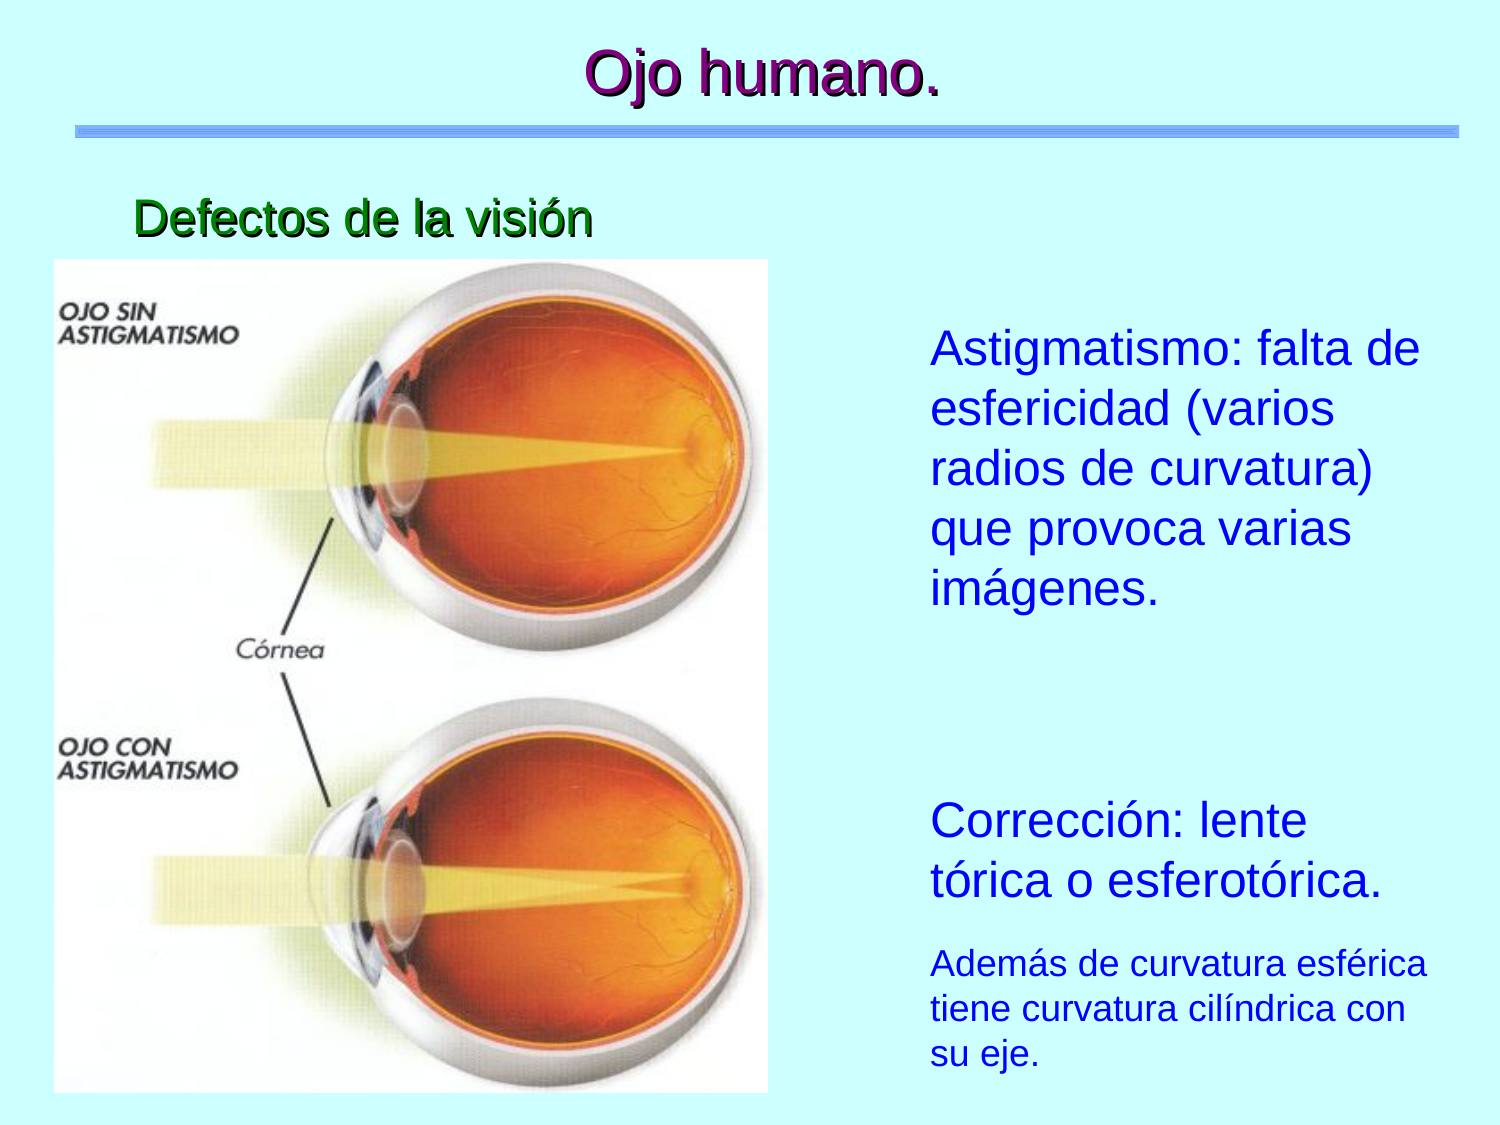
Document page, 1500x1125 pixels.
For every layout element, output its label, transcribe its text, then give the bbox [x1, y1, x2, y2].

text_box [75, 125, 1460, 138]
text_box Ojo humano. [50, 23, 1476, 114]
text_box Defectos de la visión [70, 177, 768, 259]
picture [54, 259, 768, 1093]
text_box Corrección: lente tórica o esferotórica. Además de curvatura esférica tiene curvatura cilíndrica con su eje. [915, 780, 1447, 1082]
text_box Astigmatismo: falta de esfericidad (varios radios de curvatura) que provoca varias imágenes. [915, 308, 1447, 623]
